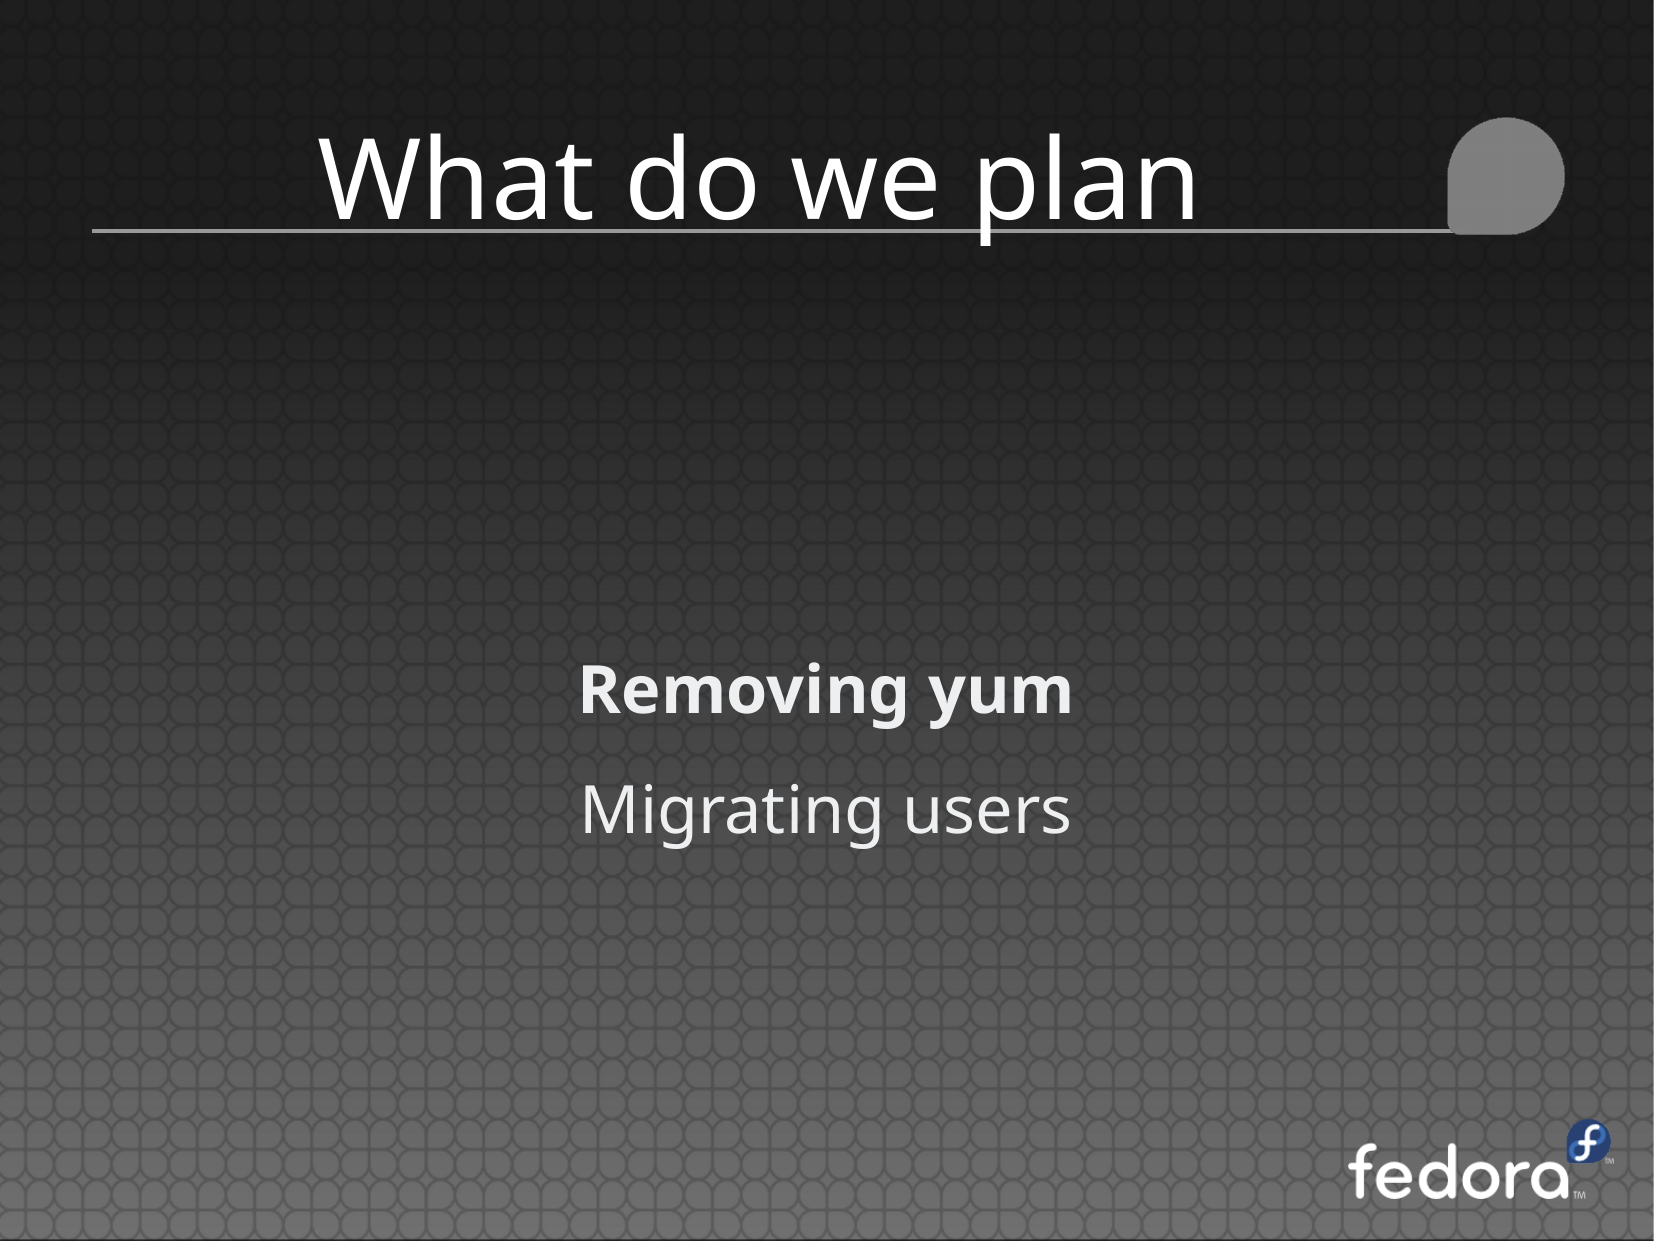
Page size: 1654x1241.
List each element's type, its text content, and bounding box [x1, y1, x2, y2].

picture [0, 0, 1654, 1241]
title What do we plan [94, 100, 1426, 251]
list Removing yum Migrating users [82, 290, 1571, 1205]
